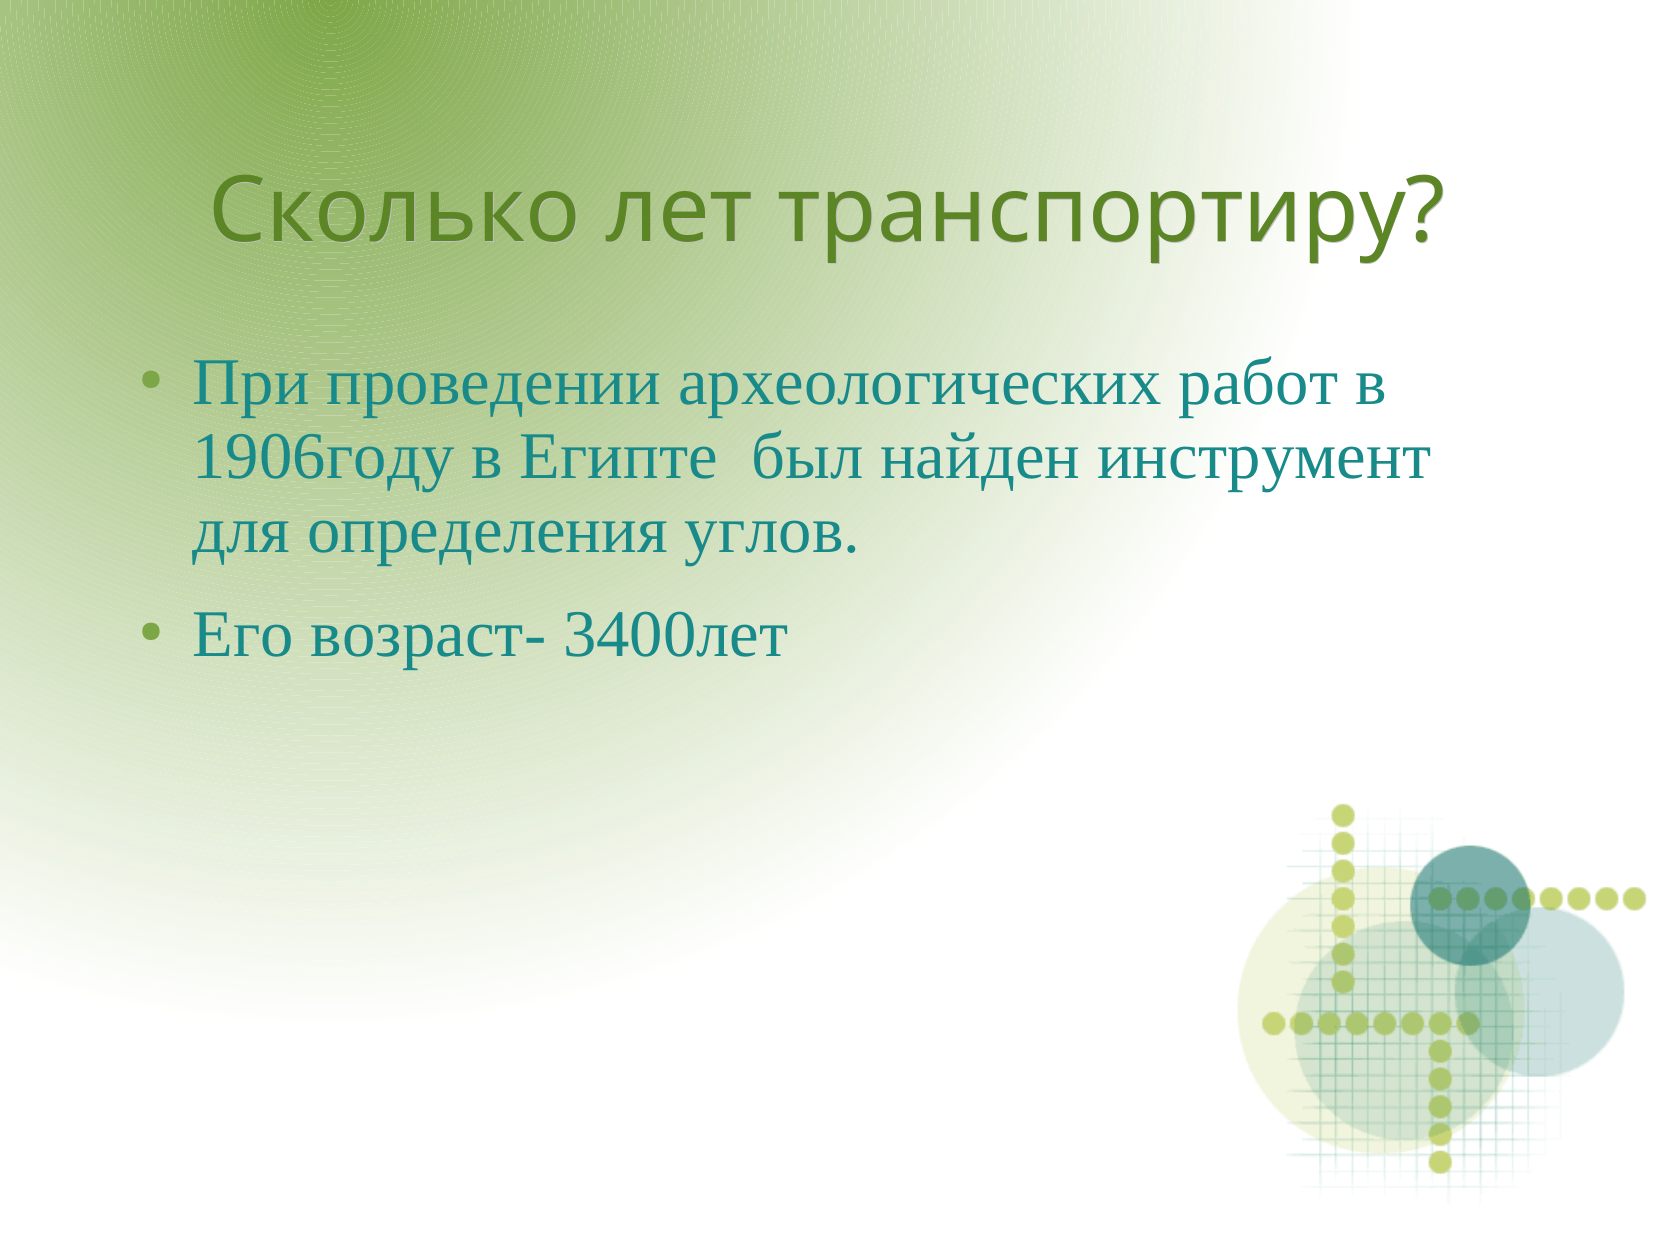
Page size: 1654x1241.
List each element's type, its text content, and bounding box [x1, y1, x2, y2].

list При проведении археологических работ в 1906году в Египте был найден инструмент для определения углов. Его возраст- 3400лет [121, 344, 1534, 1112]
title Сколько лет транспортиру? [121, 110, 1534, 303]
picture [1224, 792, 1654, 1211]
